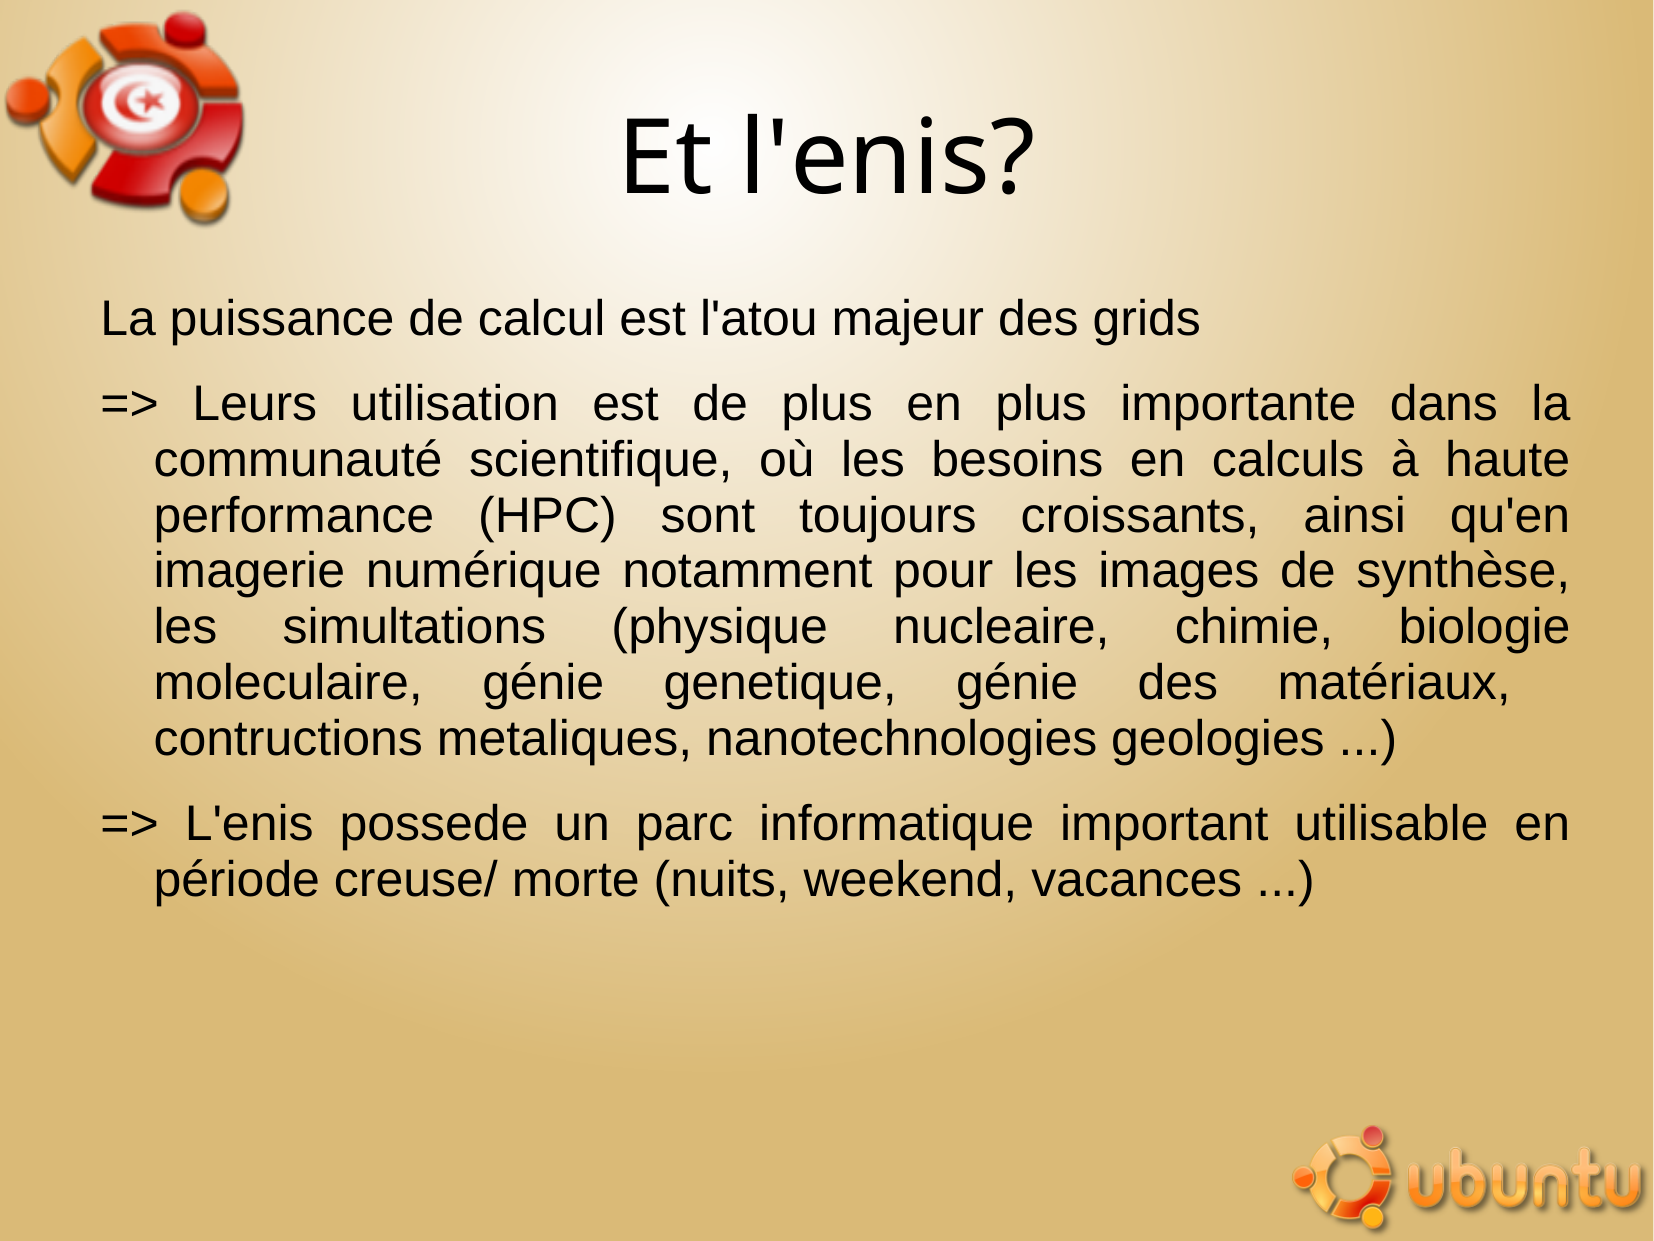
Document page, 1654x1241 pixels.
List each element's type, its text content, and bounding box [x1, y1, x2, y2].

list La puissance de calcul est l'atou majeur des grids => Leurs utilisation est de plus en plus importante dans la communauté scientifique, où les besoins en calculs à haute performance (HPC) sont toujours croissants, ainsi qu'en imagerie numérique notamment pour les images de synthèse, les simultations (physique nucleaire, chimie, biologie moleculaire, génie genetique, génie des matériaux, contructions metaliques, nanotechnologies geologies ...) => L'enis possede un parc informatique important utilisable en période creuse/ morte (nuits, weekend, vacances ...) [82, 290, 1571, 1094]
title Et l'enis? [82, 49, 1571, 257]
picture [0, 0, 1654, 1241]
